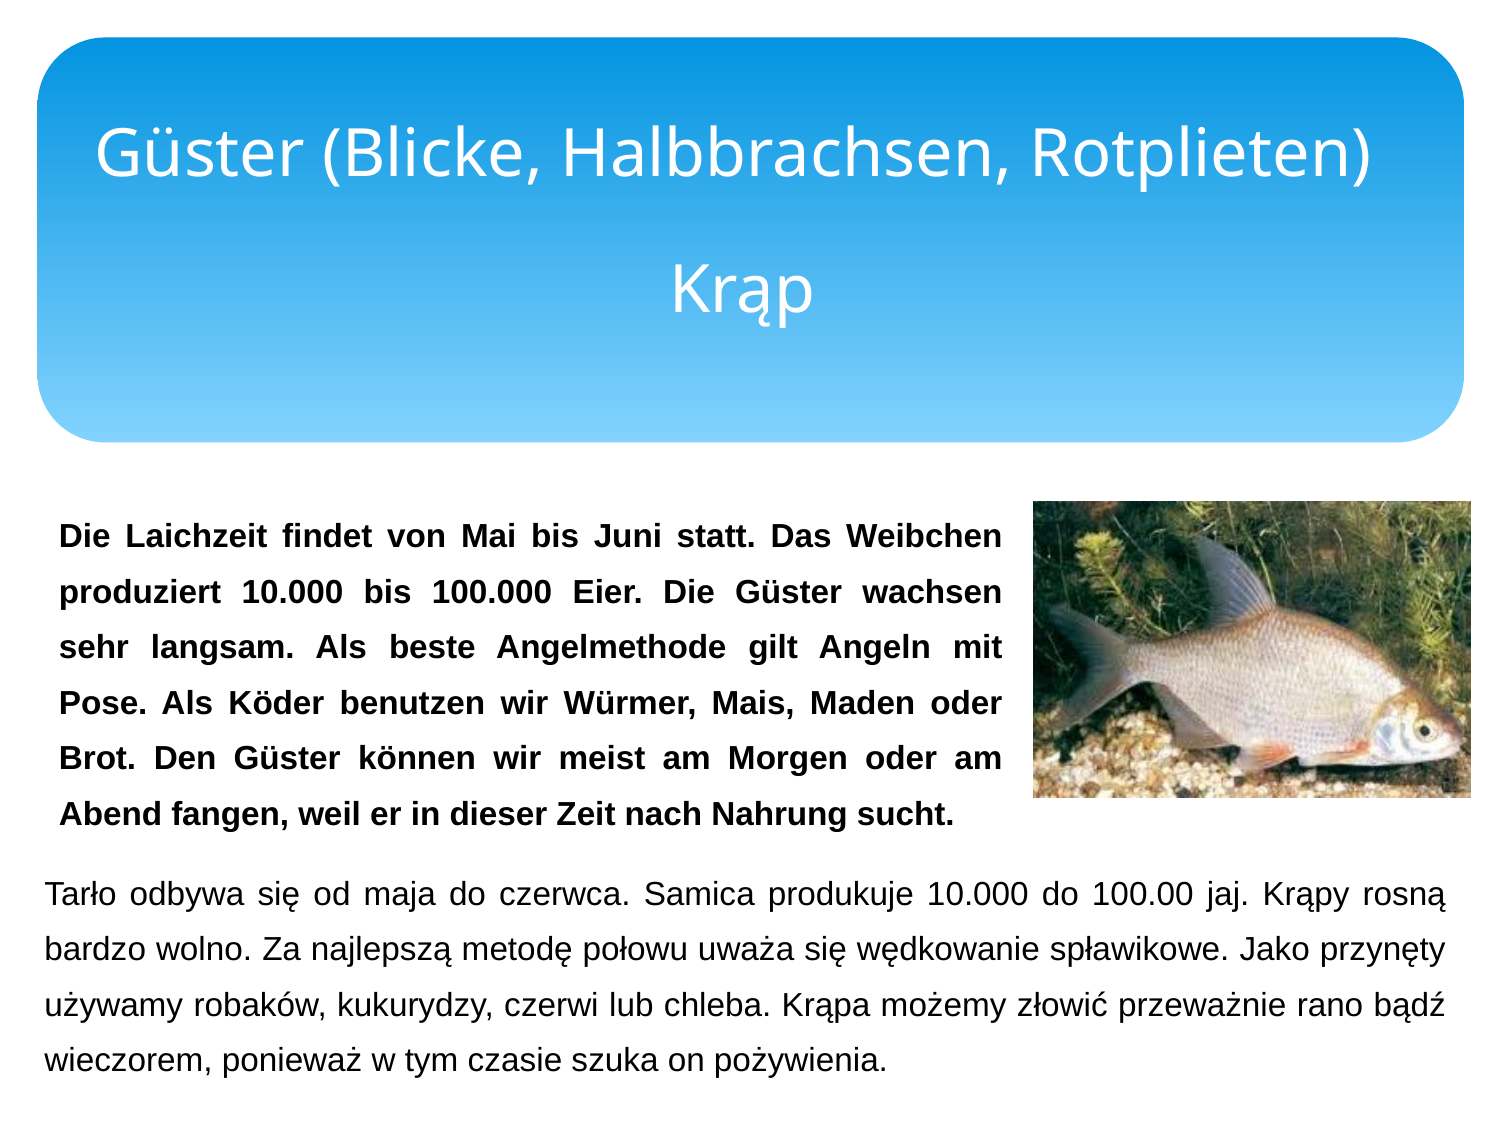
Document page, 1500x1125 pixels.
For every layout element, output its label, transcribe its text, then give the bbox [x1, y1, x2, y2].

picture [1033, 501, 1471, 798]
title Güster (Blicke, Halbbrachsen, Rotplieten) Krąp [67, 98, 1418, 384]
subtitle Die Laichzeit findet von Mai bis Juni statt. Das Weibchen produziert 10.000 bis 100.000 Eier. Die Güster wachsen sehr langsam. Als beste Angelmethode gilt Angeln mit Pose. Als Köder benutzen wir Würmer, Mais, Maden oder Brot. Den Güster können wir meist am Morgen oder am Abend fangen, weil er in dieser Zeit nach Nahrung sucht. [59, 473, 1004, 849]
text_box Tarło odbywa się od maja do czerwca. Samica produkuje 10.000 do 100.00 jaj. Krąpy rosną bardzo wolno. Za najlepszą metodę połowu uważa się wędkowanie spławikowe. Jako przynęty używamy robaków, kukurydzy, czerwi lub chleba. Krąpa możemy złowić przeważnie rano bądź wieczorem, ponieważ w tym czasie szuka on pożywienia. [29, 849, 1477, 1070]
